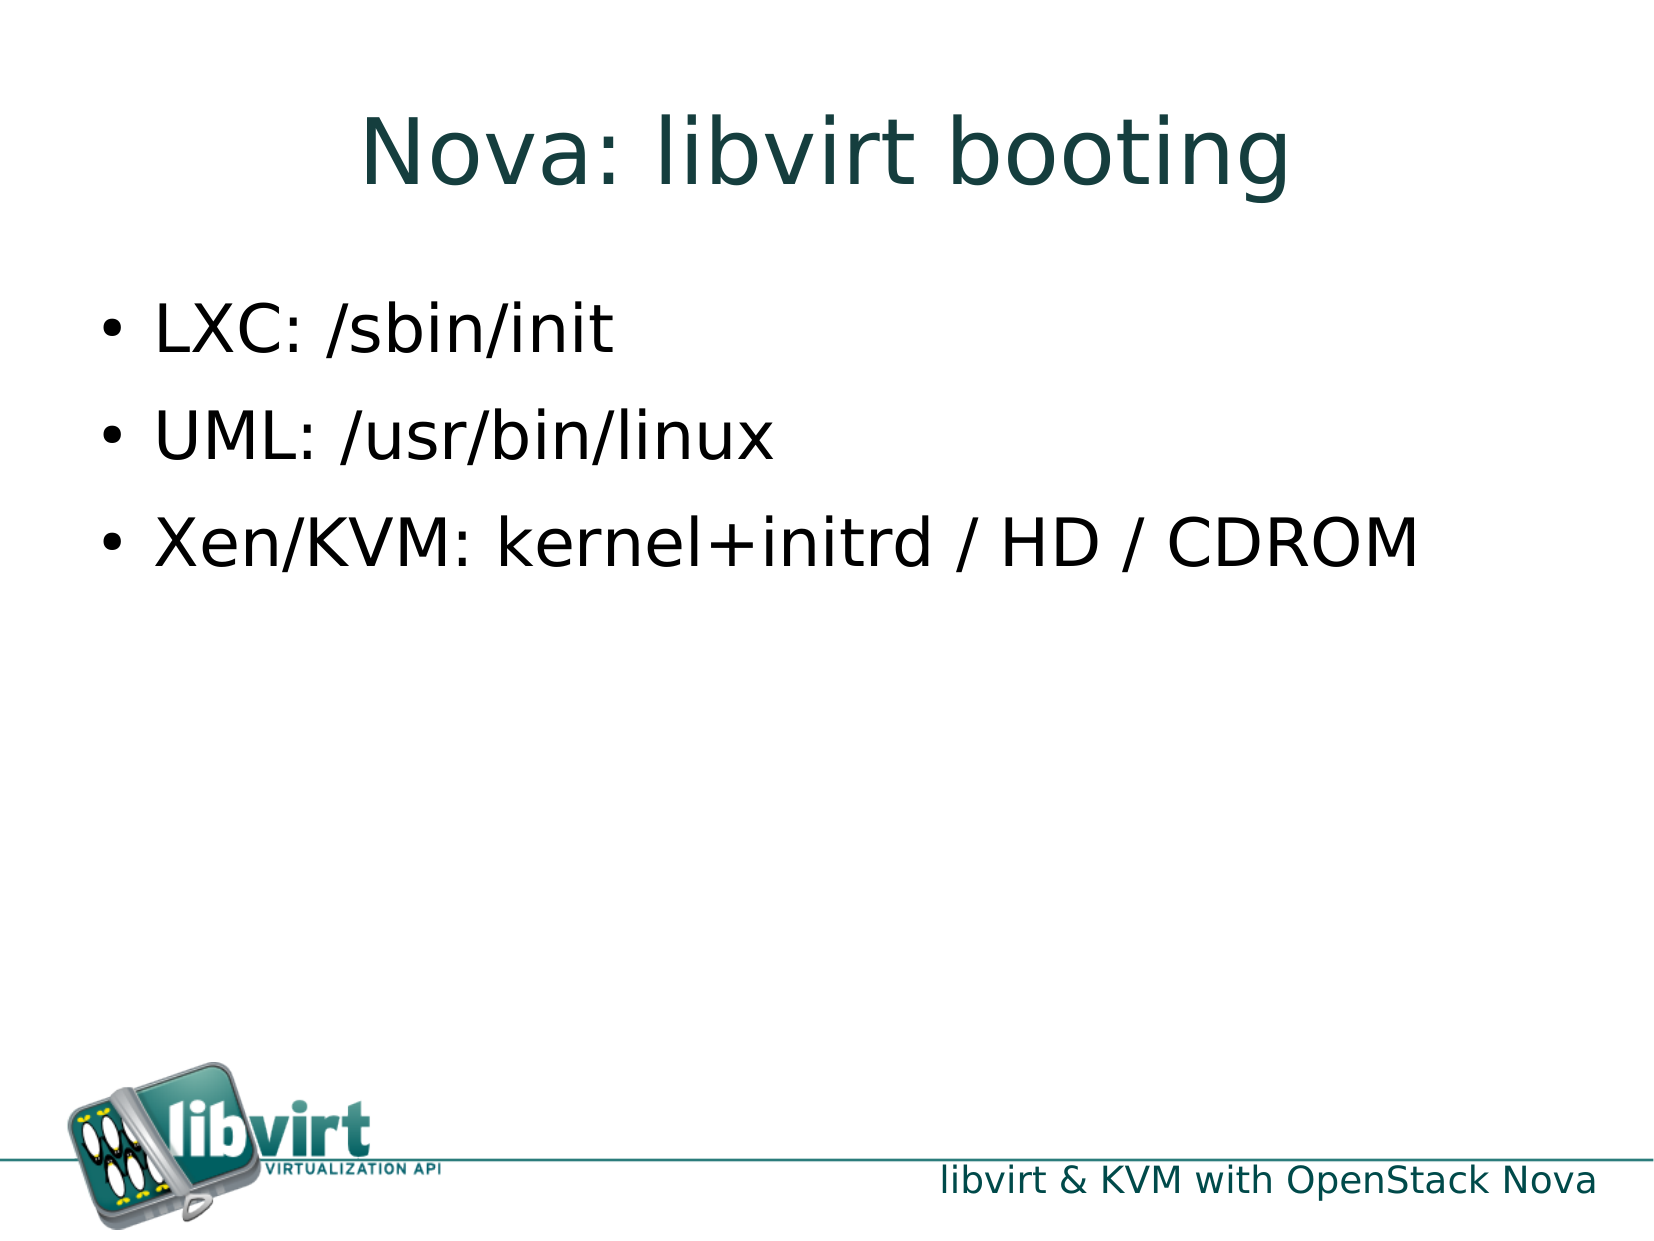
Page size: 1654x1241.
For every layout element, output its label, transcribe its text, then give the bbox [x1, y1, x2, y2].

text_box libvirt & KVM with OpenStack Nova [924, 1151, 1614, 1211]
picture [0, 1062, 1654, 1230]
title Nova: libvirt booting [82, 49, 1571, 257]
list LXC: /sbin/init UML: /usr/bin/linux Xen/KVM: kernel+initrd / HD / CDROM [82, 290, 1571, 1062]
